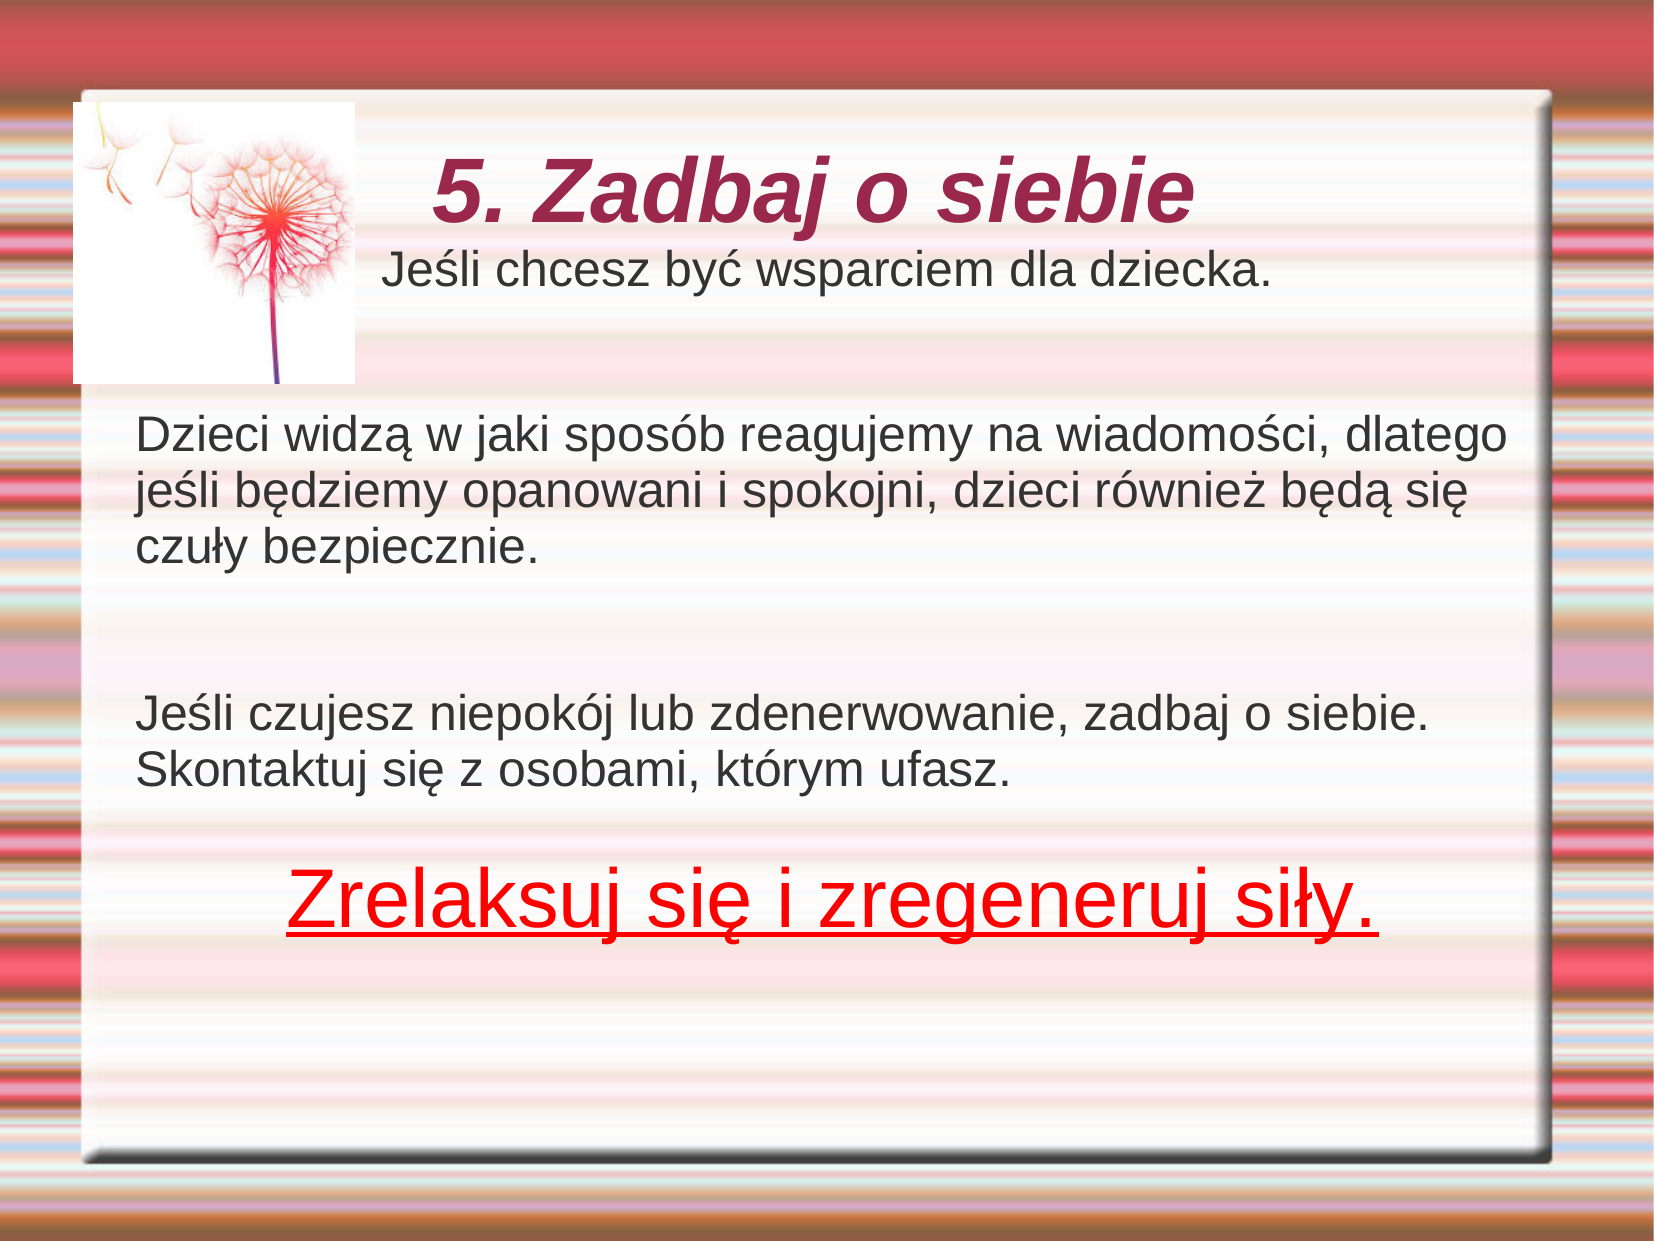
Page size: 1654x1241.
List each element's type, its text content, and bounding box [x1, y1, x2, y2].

list Dzieci widzą w jaki sposób reagujemy na wiadomości, dlatego jeśli będziemy opanowani i spokojni, dzieci również będą się czuły bezpiecznie. Jeśli czujesz niepokój lub zdenerwowanie, zadbaj o siebie. Skontaktuj się z osobami, którym ufasz. Zrelaksuj się i zregeneruj siły. [134, 350, 1516, 1133]
picture [0, 0, 1654, 1241]
title 5. Zadbaj o siebie Jeśli chcesz być wsparciem dla dziecka. [355, 114, 1534, 322]
